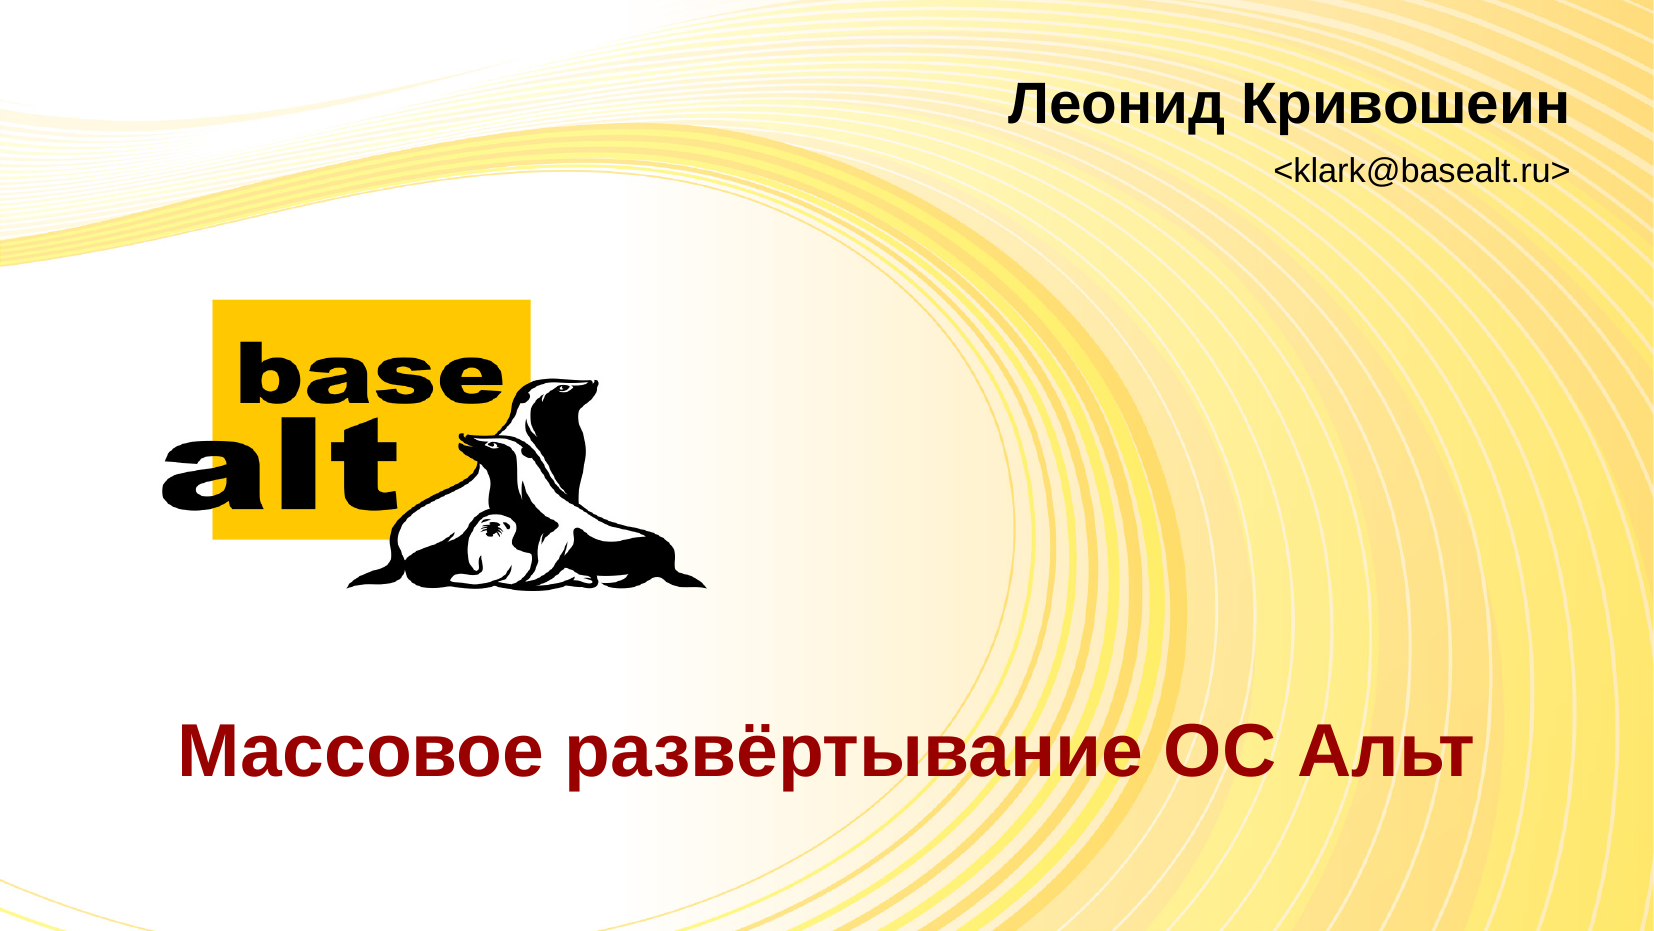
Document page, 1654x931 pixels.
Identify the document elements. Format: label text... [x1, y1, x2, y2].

title Массовое развёртывание ОС Альт [82, 673, 1571, 829]
picture [0, 0, 1654, 931]
list Леонид Кривошеин <klark@basealt.ru> [566, 70, 1571, 629]
